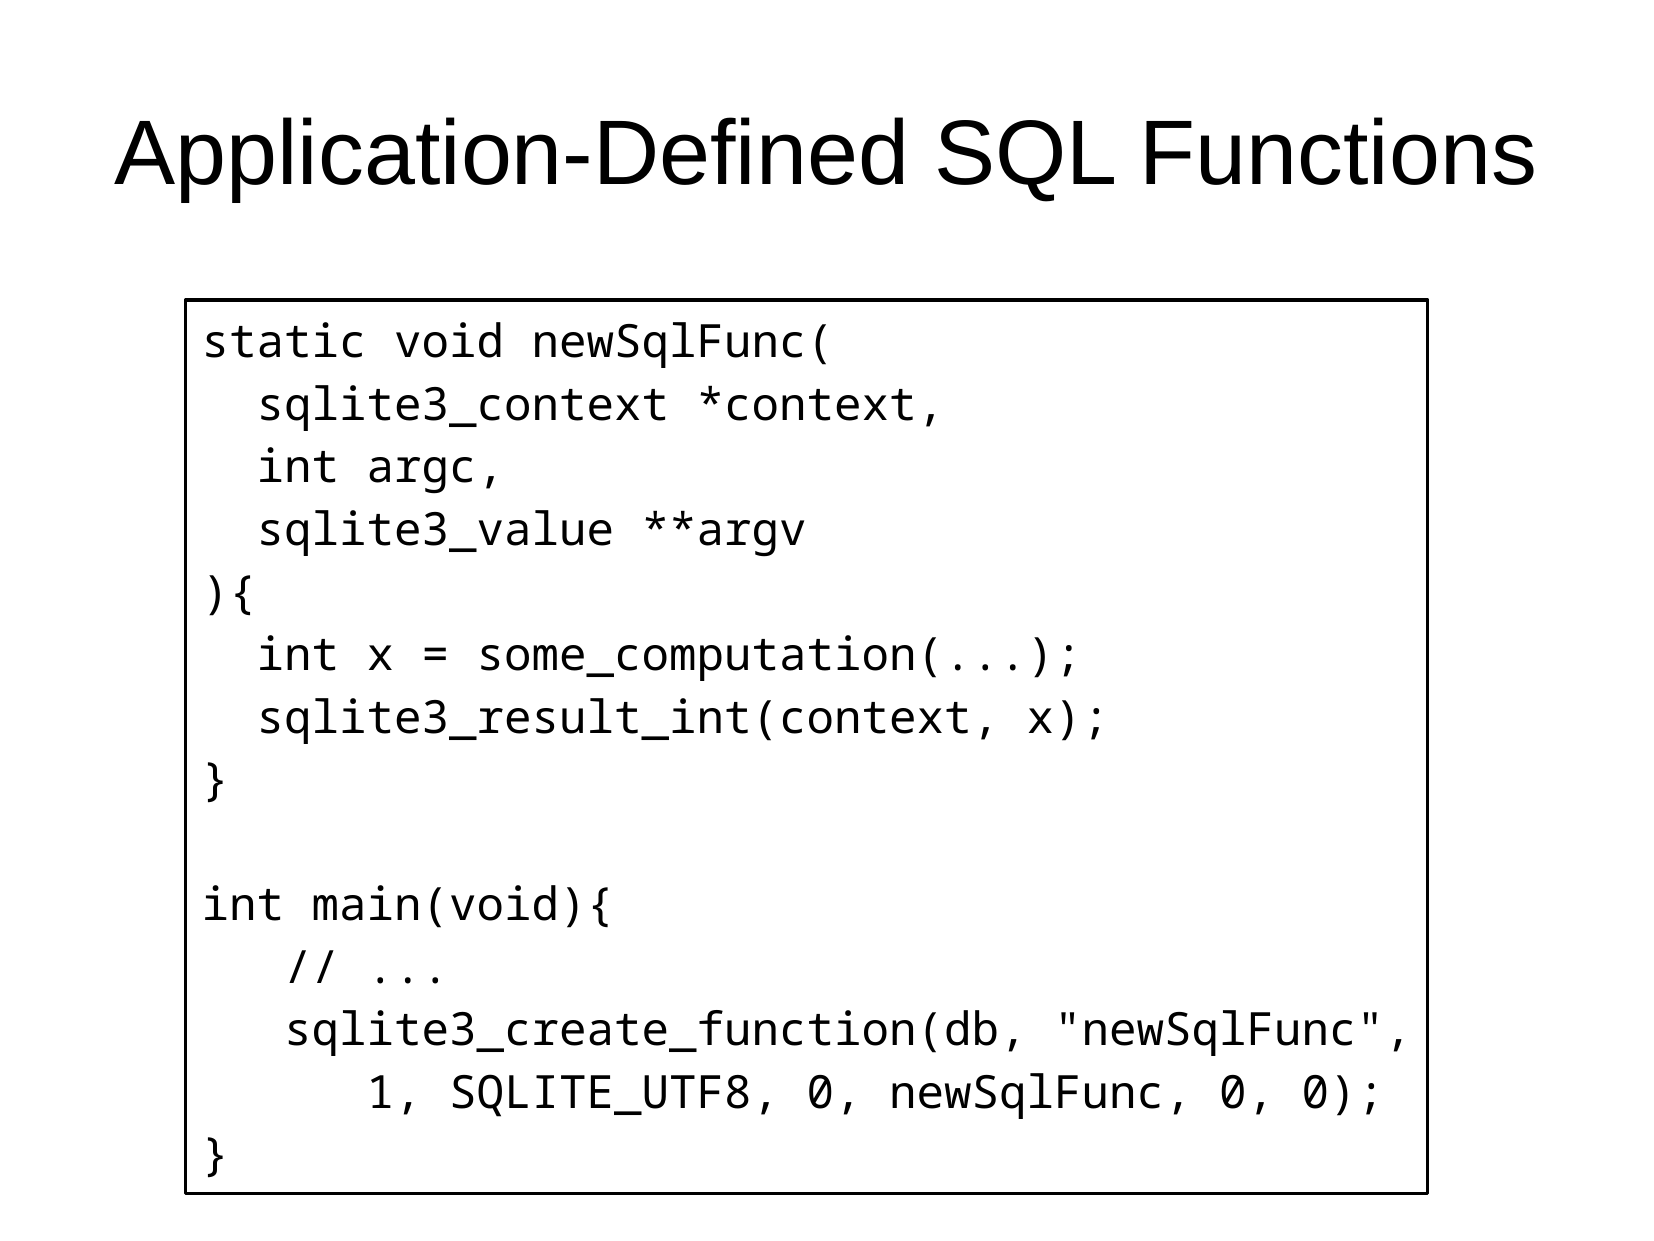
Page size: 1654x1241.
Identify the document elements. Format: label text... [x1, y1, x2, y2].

title Application-Defined SQL Functions [82, 49, 1571, 257]
text_box static void newSqlFunc( sqlite3_context *context, int argc, sqlite3_value **argv ){ int x = some_computation(...); sqlite3_result_int(context, x); } int main(void){ // ... sqlite3_create_function(db, "newSqlFunc", 1, SQLITE_UTF8, 0, newSqlFunc, 0, 0); } [185, 300, 1428, 959]
